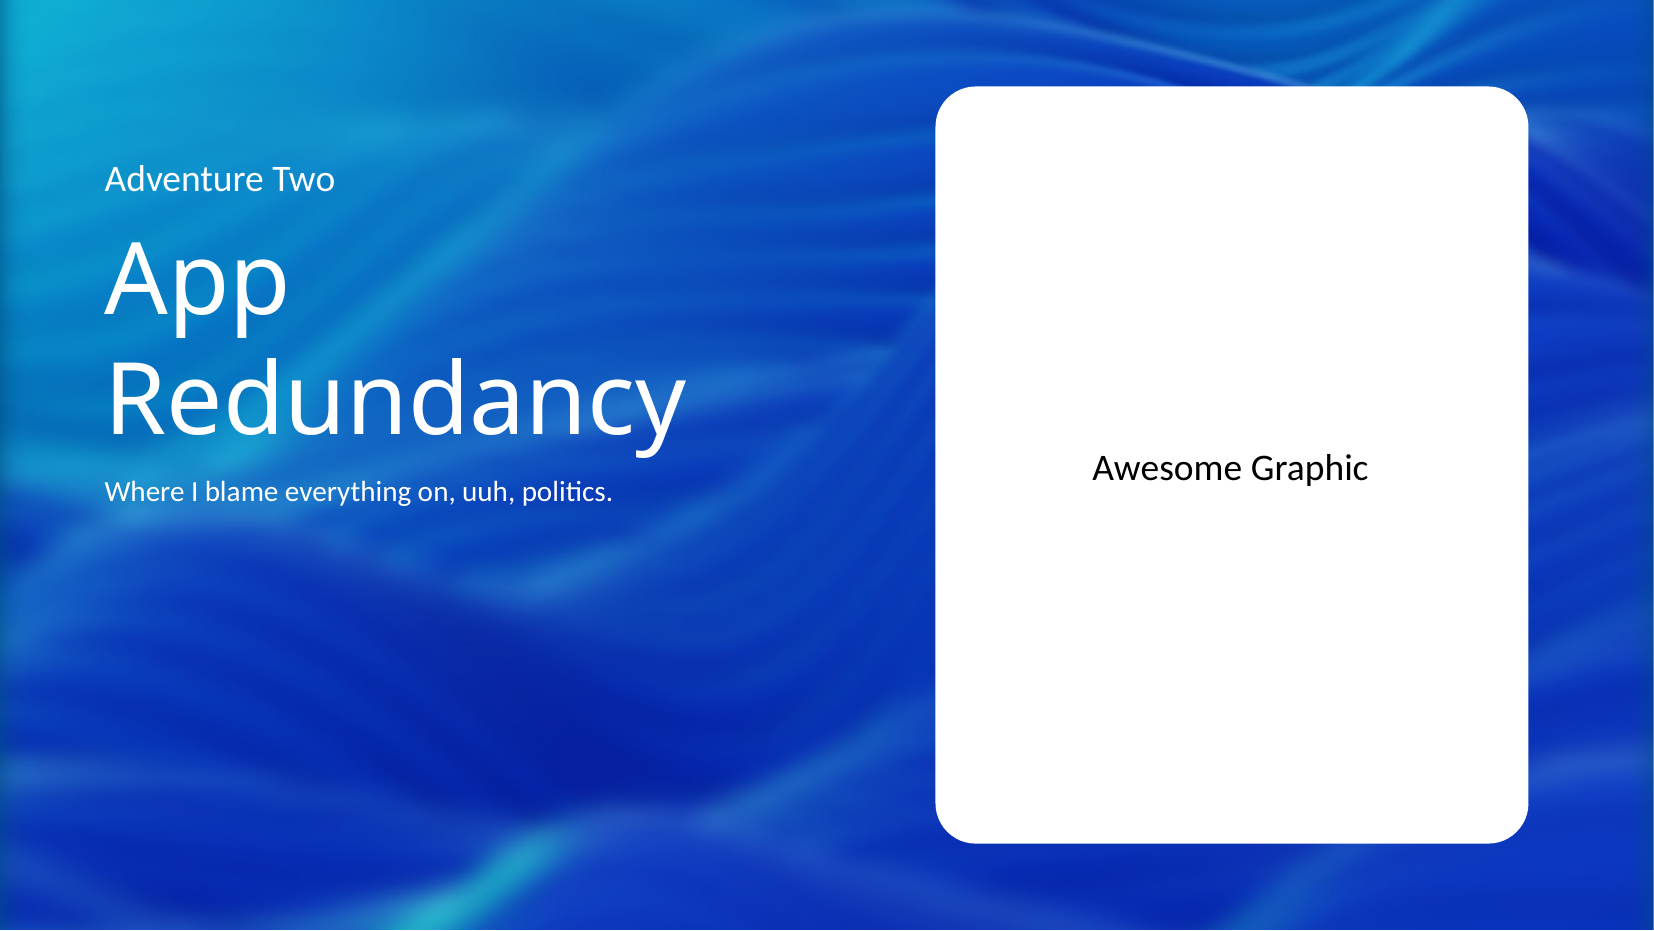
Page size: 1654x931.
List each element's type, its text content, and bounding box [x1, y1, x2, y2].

text_box App Redundancy [89, 206, 780, 464]
text_box [935, 86, 1529, 844]
text_box Where I blame everything on, uuh, politics. [89, 464, 780, 551]
picture [0, 0, 1654, 930]
text_box Adventure Two [89, 146, 351, 207]
text_box Awesome Graphic [1077, 435, 1387, 496]
